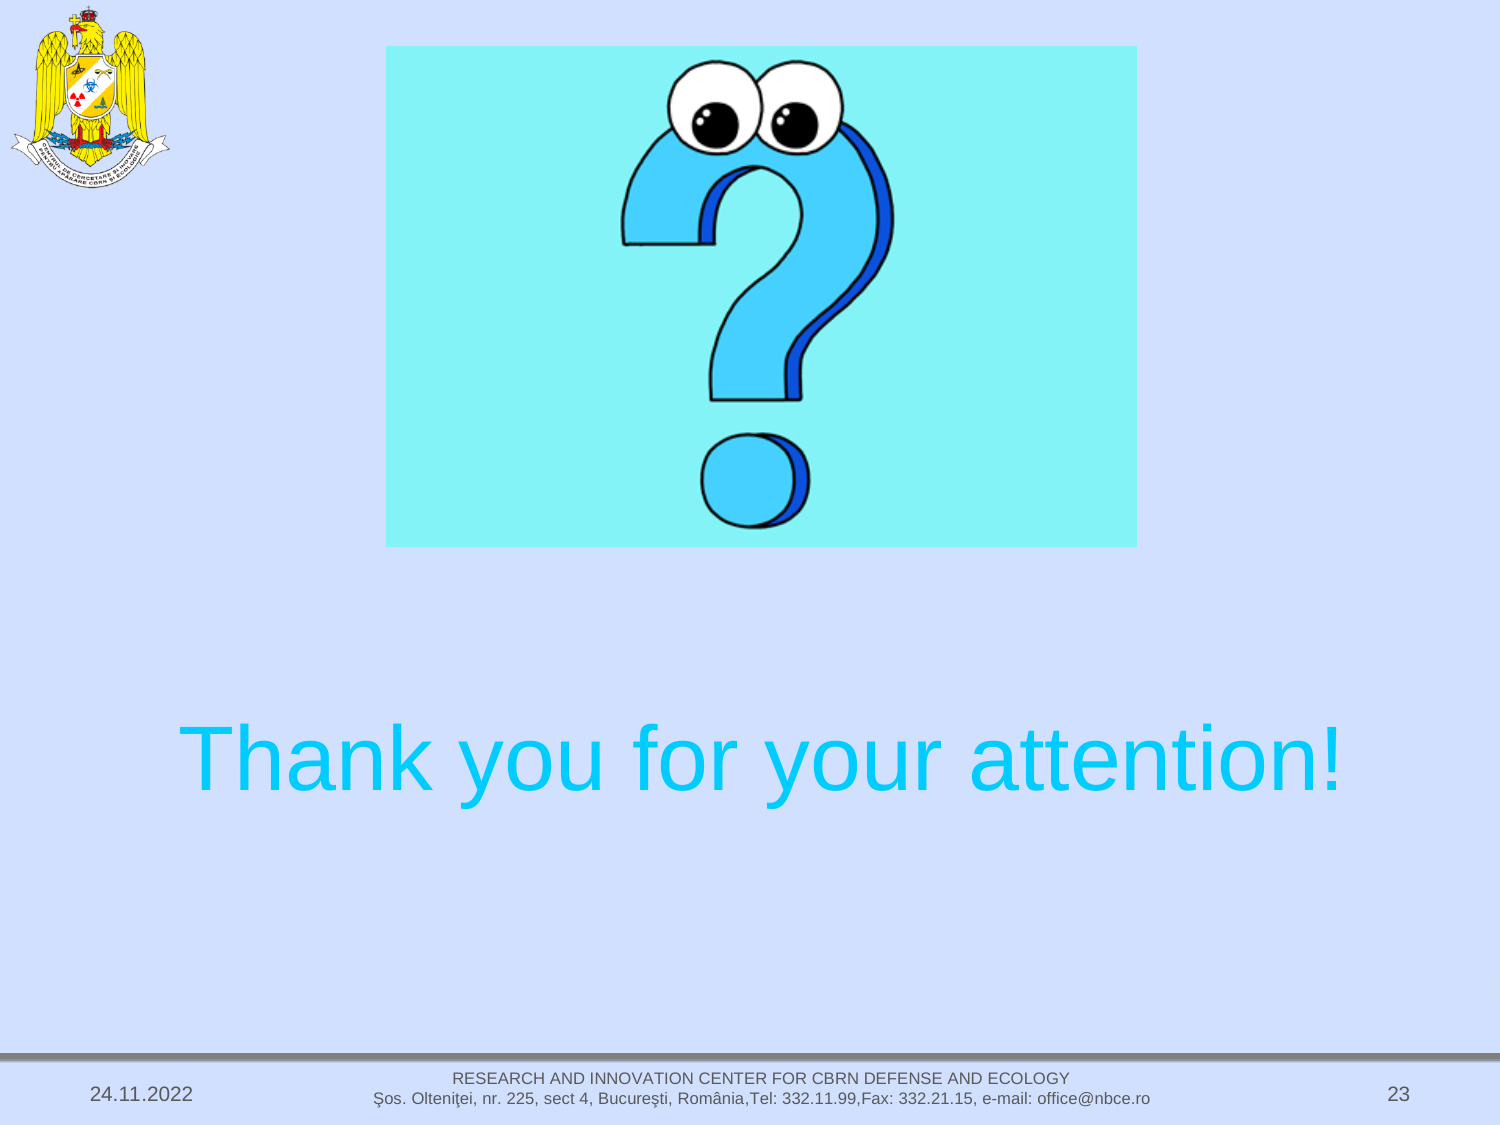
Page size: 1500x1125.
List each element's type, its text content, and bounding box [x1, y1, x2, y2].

text_box 24.11.2022 [75, 1062, 266, 1123]
picture [0, 1063, 1500, 1125]
text_box Thank you for your attention! [164, 691, 1362, 817]
text_box RESEARCH AND INNOVATION CENTER FOR CBRN DEFENSE AND ECOLOGY Şos. Olteniţei, nr. 225, sect 4, Bucureşti, România,Tel: 332.11.99,Fax: 332.21.15, e-mail: office@nbce.ro [289, 1057, 1235, 1118]
text_box <number> [1246, 1062, 1426, 1123]
picture [0, 0, 1500, 1053]
